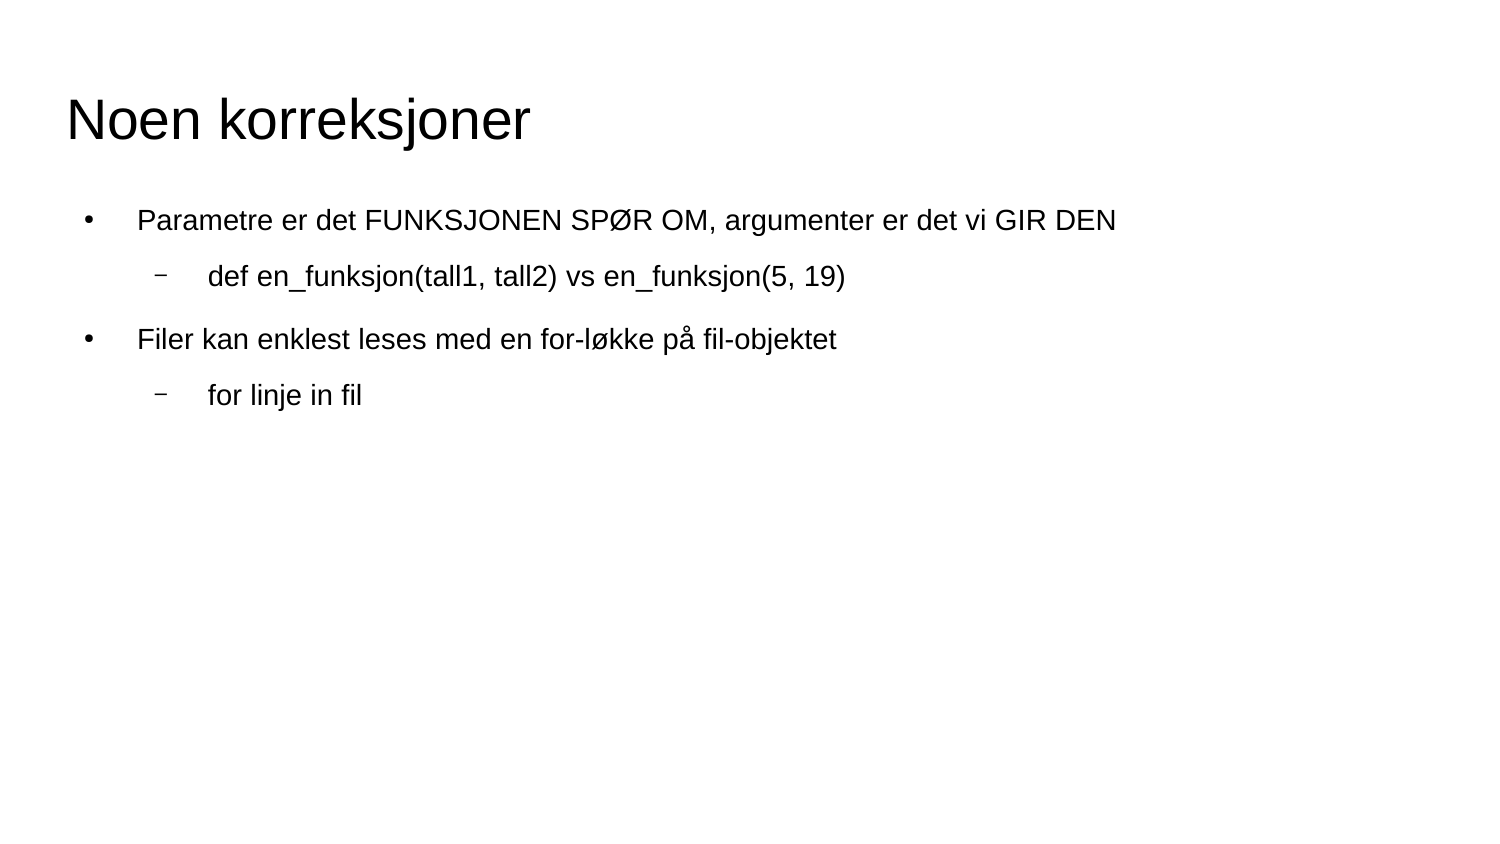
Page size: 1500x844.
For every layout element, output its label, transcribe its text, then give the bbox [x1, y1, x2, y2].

title Noen korreksjoner [51, 72, 1449, 167]
list Parametre er det FUNKSJONEN SPØR OM, argumenter er det vi GIR DEN def en_funksjon(tall1, tall2) vs en_funksjon(5, 19) Filer kan enklest leses med en for-løkke på fil-objektet for linje in fil [51, 189, 1449, 750]
